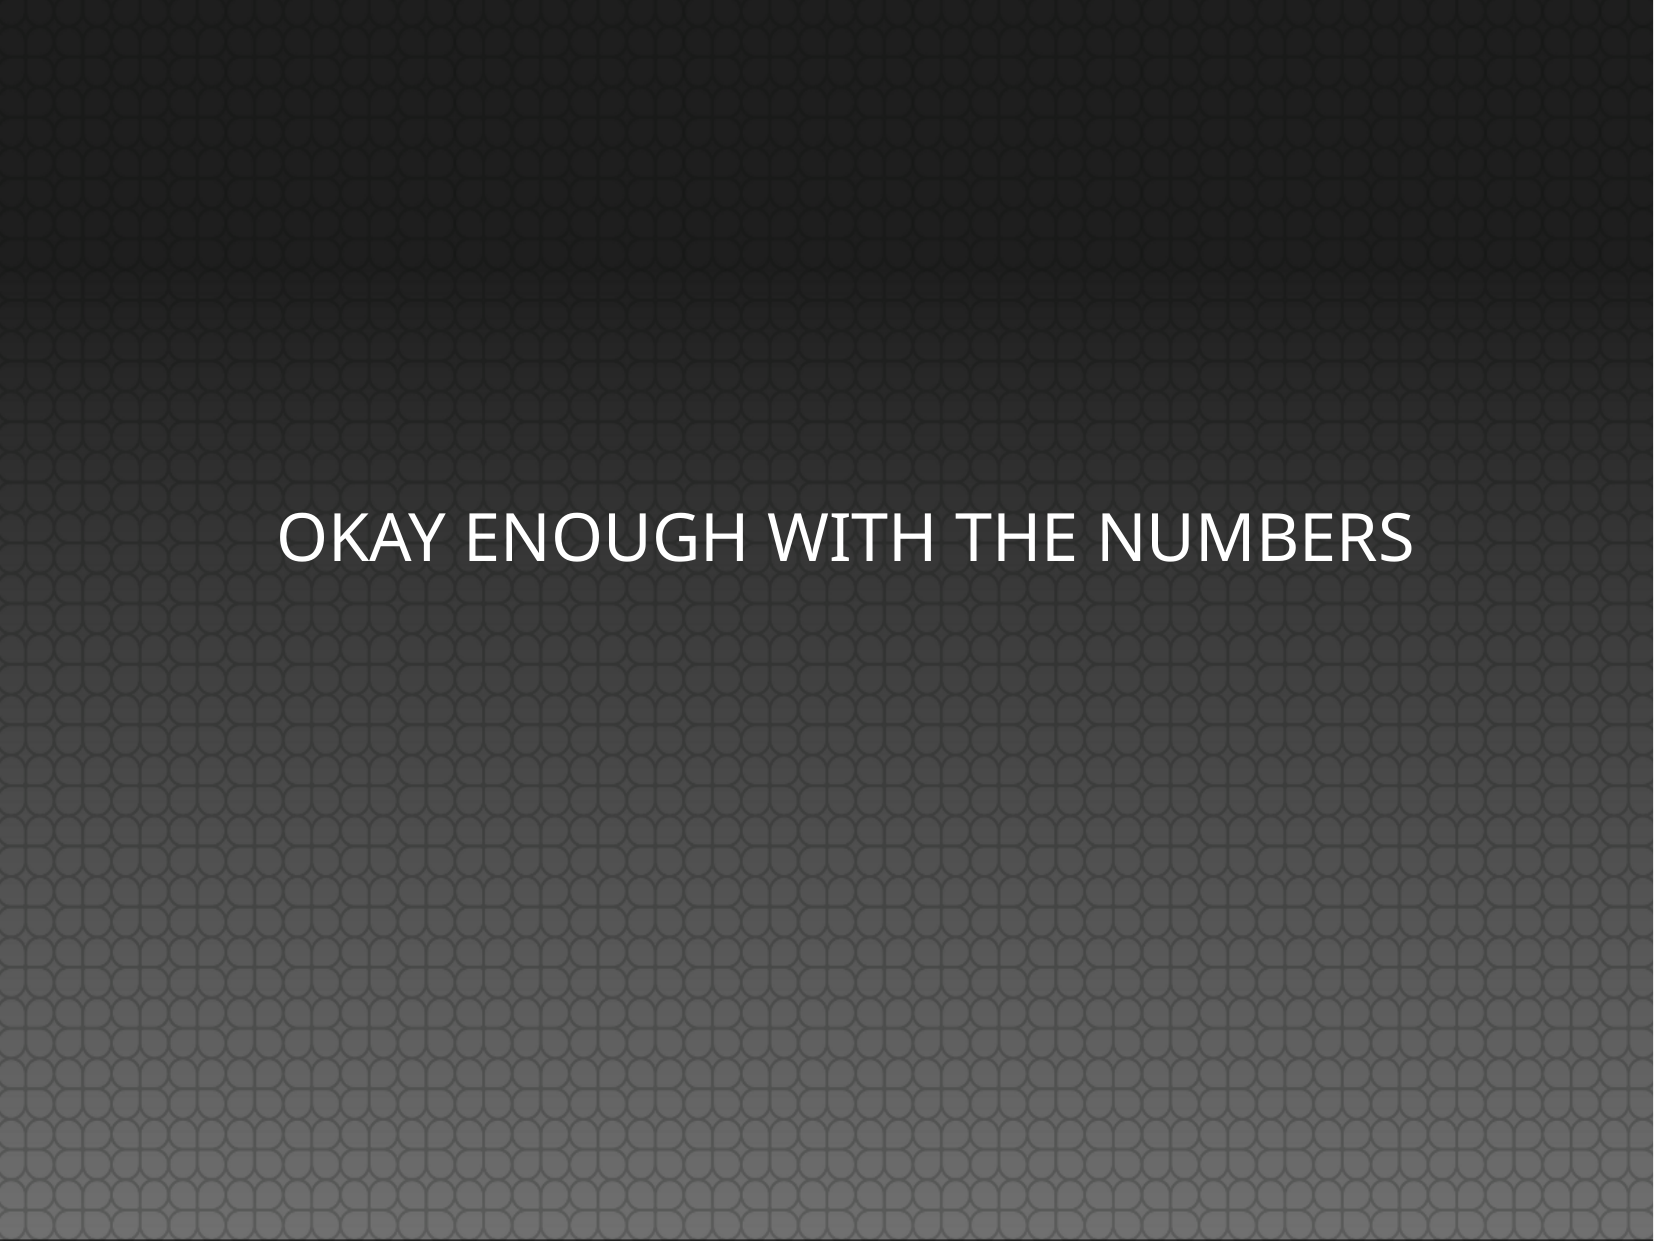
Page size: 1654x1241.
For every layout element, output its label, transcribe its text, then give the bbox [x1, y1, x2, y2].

subtitle OKAY ENOUGH WITH THE NUMBERS [102, 100, 1590, 971]
picture [0, 0, 1654, 1241]
